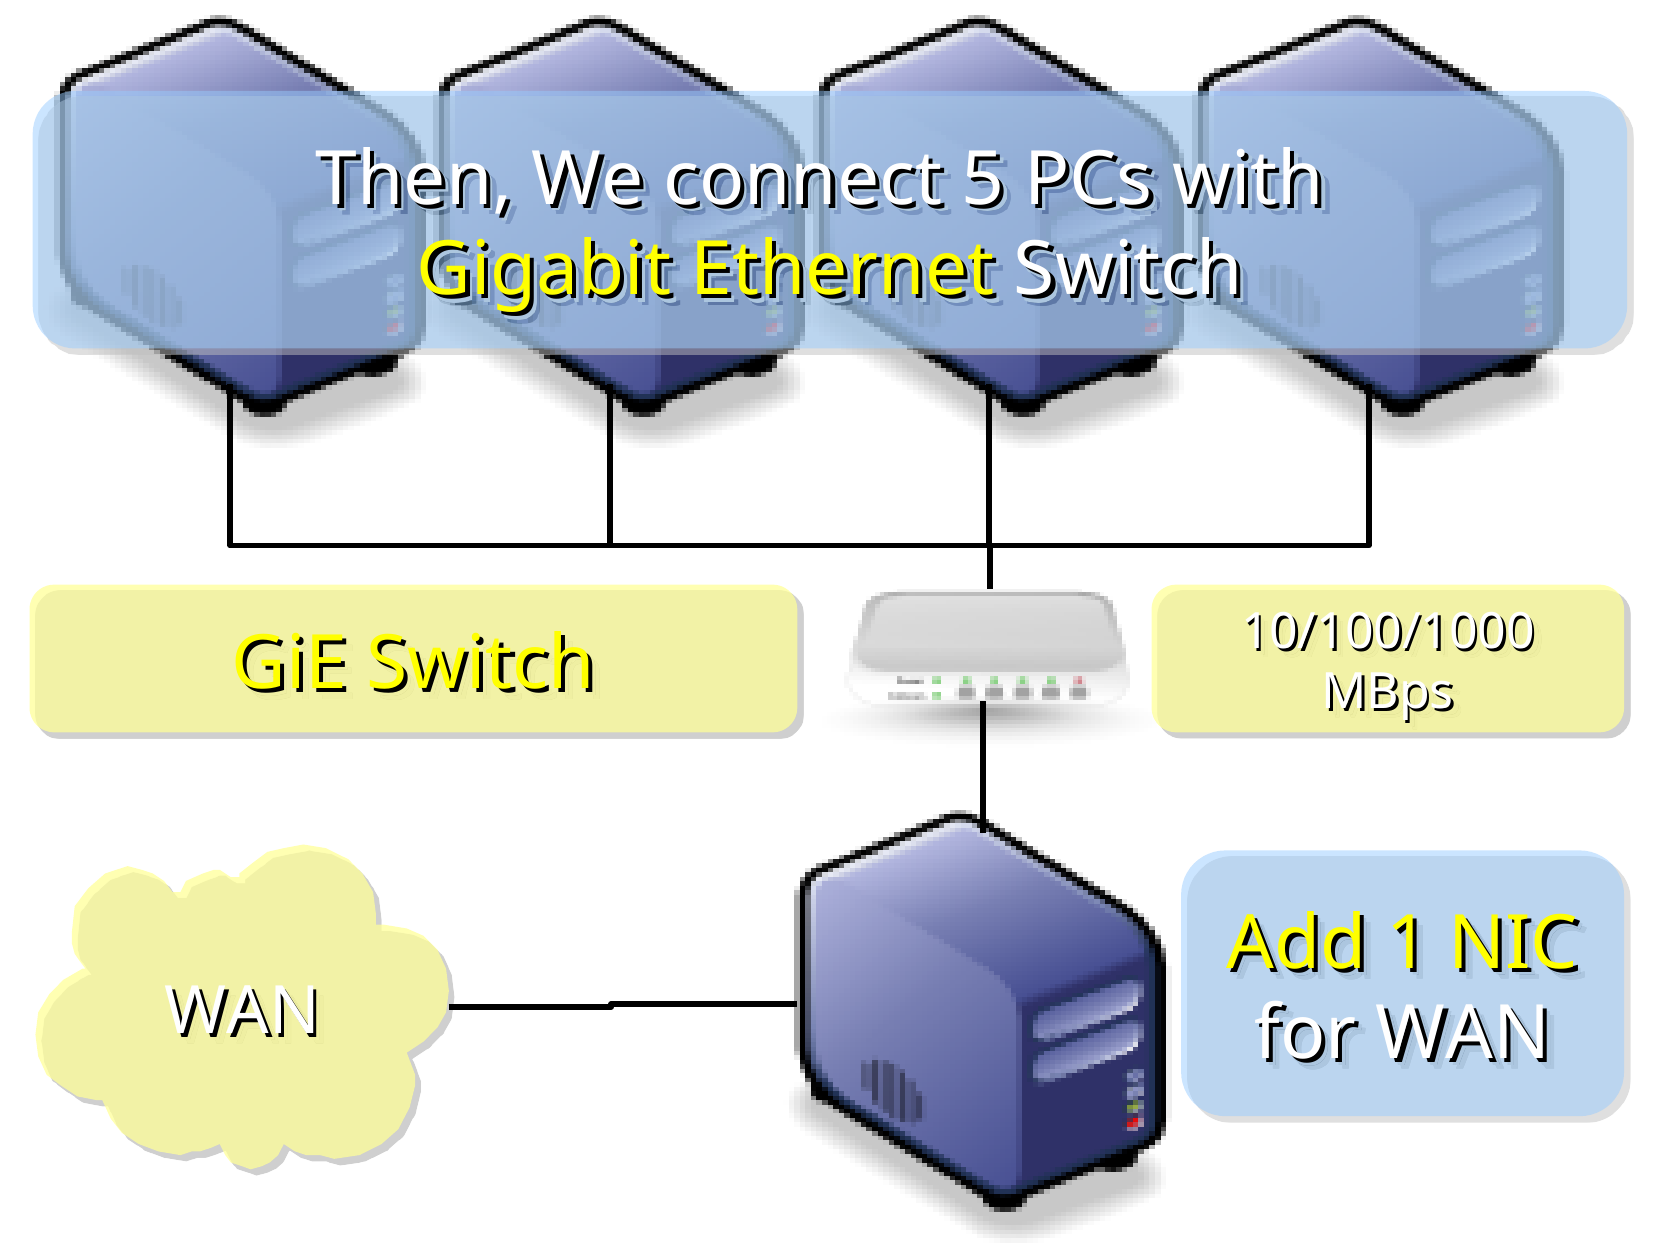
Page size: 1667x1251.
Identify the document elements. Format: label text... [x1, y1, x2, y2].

text_box GiE Switch [29, 584, 798, 733]
picture [27, 2, 1609, 502]
text_box WAN [35, 844, 449, 1170]
text_box Then, We connect 5 PCs with Gigabit Ethernet Switch [32, 90, 1628, 349]
text_box 10/100/1000 MBps [1151, 584, 1625, 733]
picture [814, 589, 1166, 748]
text_box Add 1 NIC for WAN [1181, 850, 1625, 1117]
picture [767, 797, 1211, 1251]
